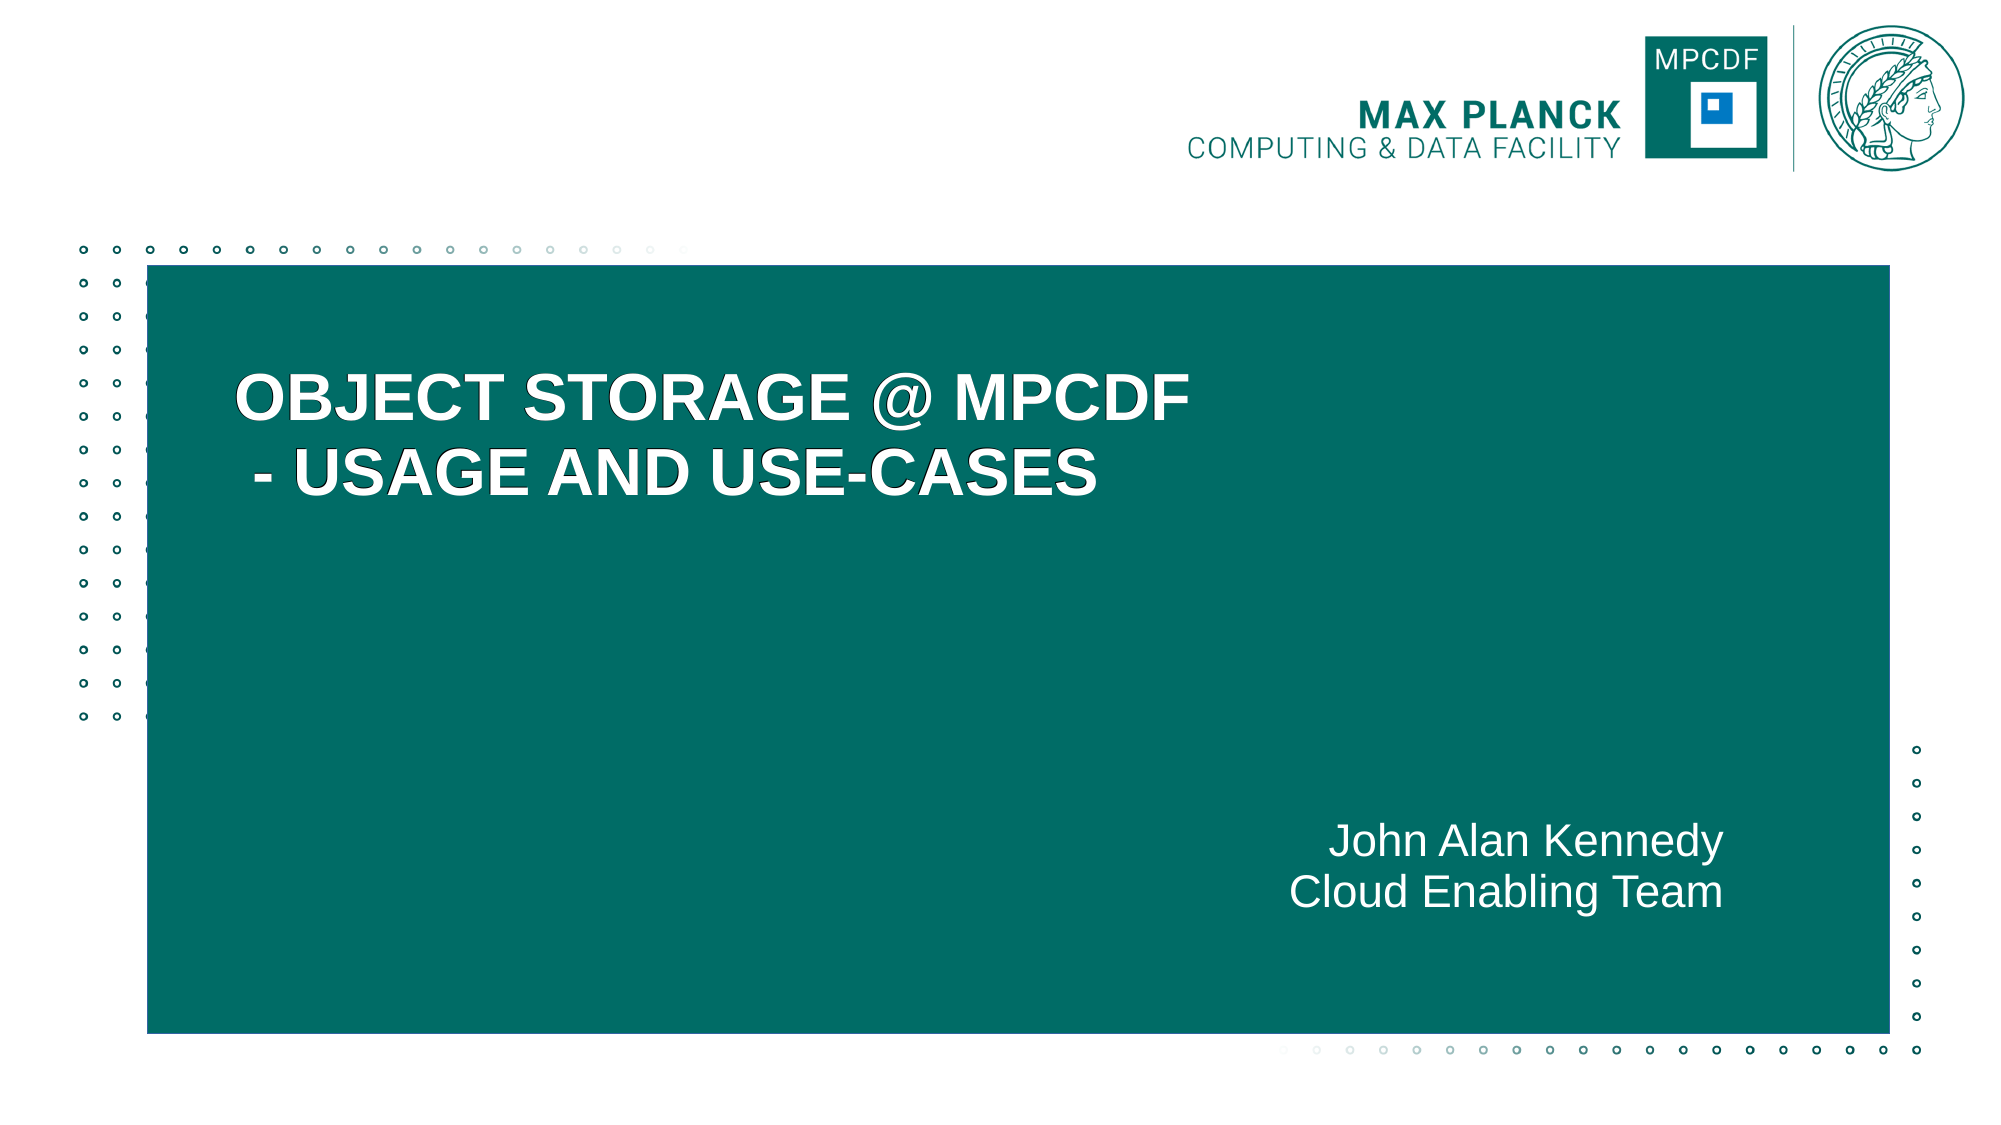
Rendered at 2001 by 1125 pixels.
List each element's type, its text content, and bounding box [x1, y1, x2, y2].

picture [0, 0, 2001, 1125]
title Object storage @ MPCDF - Usage and use-cases [234, 360, 1711, 715]
subtitle John Alan Kennedy Cloud Enabling Team [738, 614, 1772, 969]
